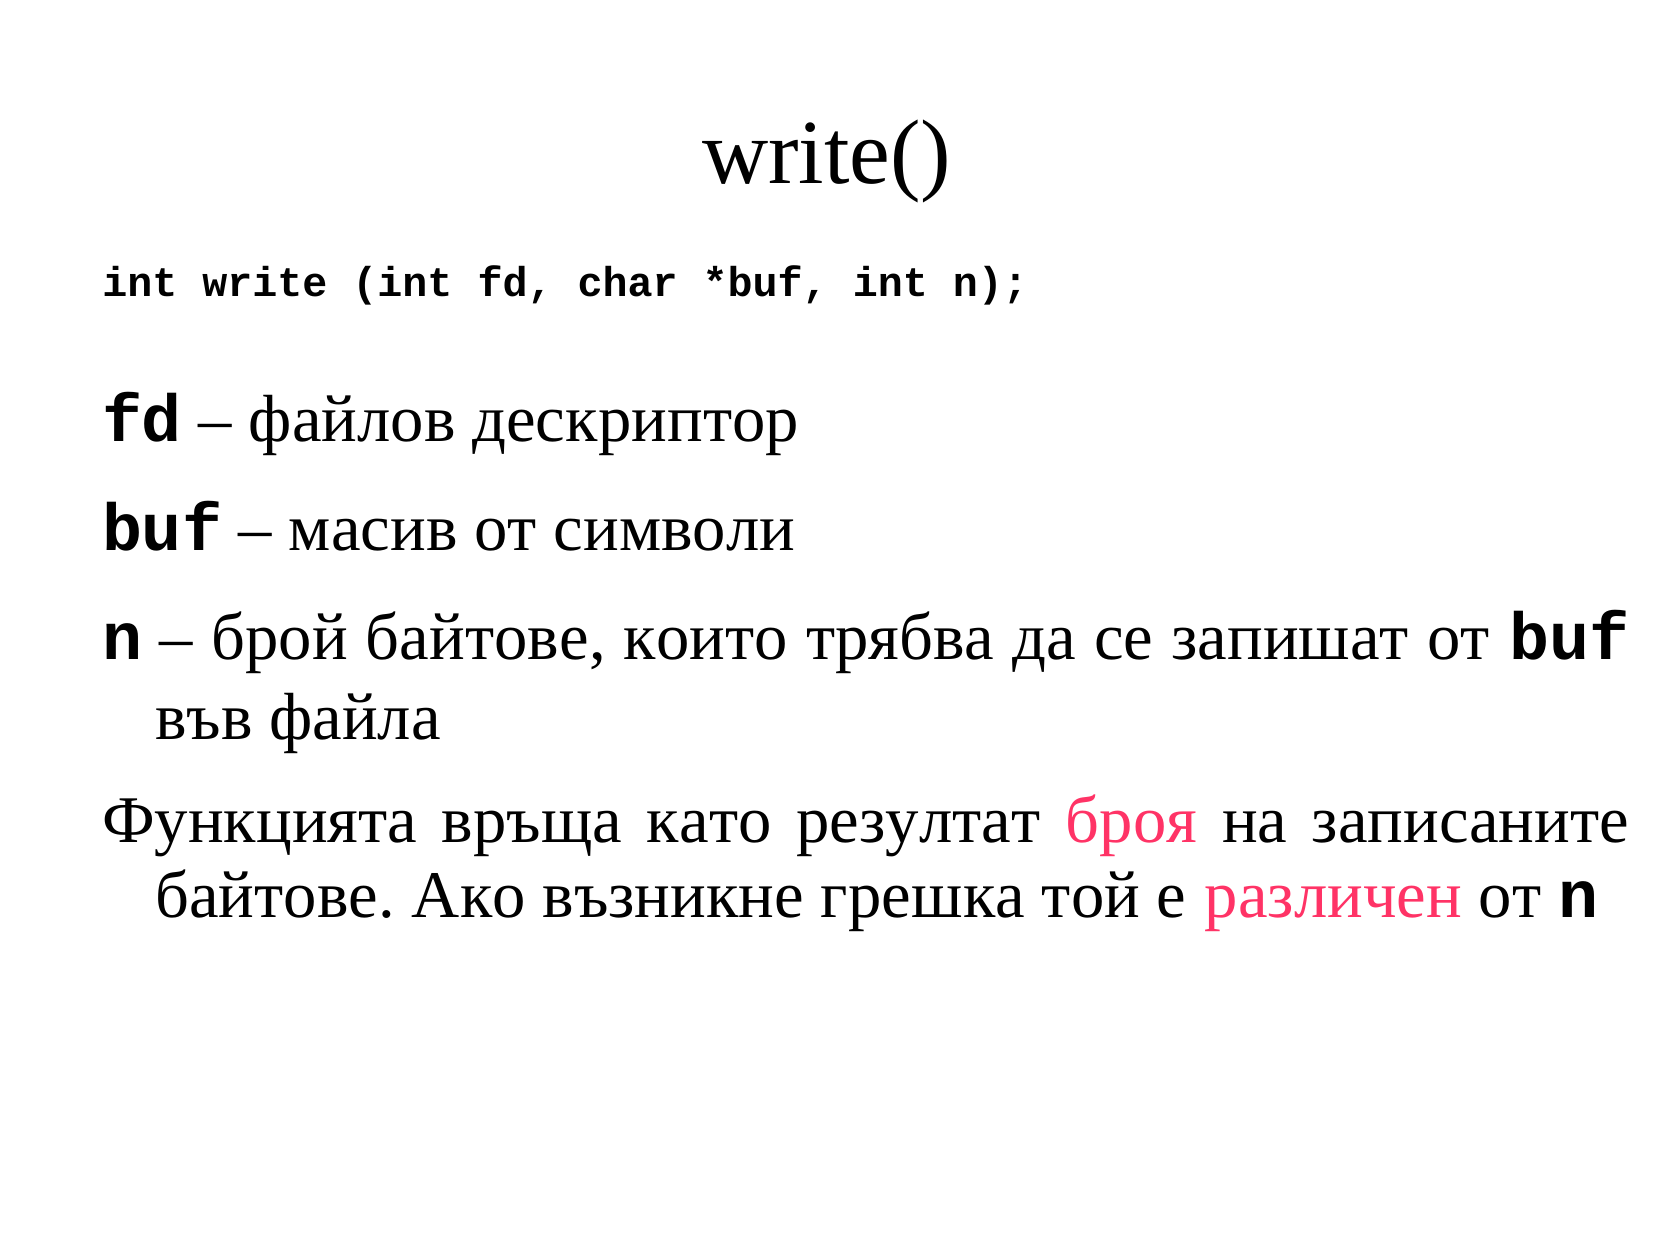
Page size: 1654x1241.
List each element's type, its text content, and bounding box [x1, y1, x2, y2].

text_box int write (int fd, char *buf, int n); [87, 254, 1243, 317]
list fd – файлов дескриптор buf – масив от символи n – брой байтове, които трябва да се запишат от buf във файла Функцията връща като резултат броя на записаните байтове. Ако възникне грешка той е различен от n [84, 382, 1630, 1127]
title write() [82, 49, 1571, 257]
